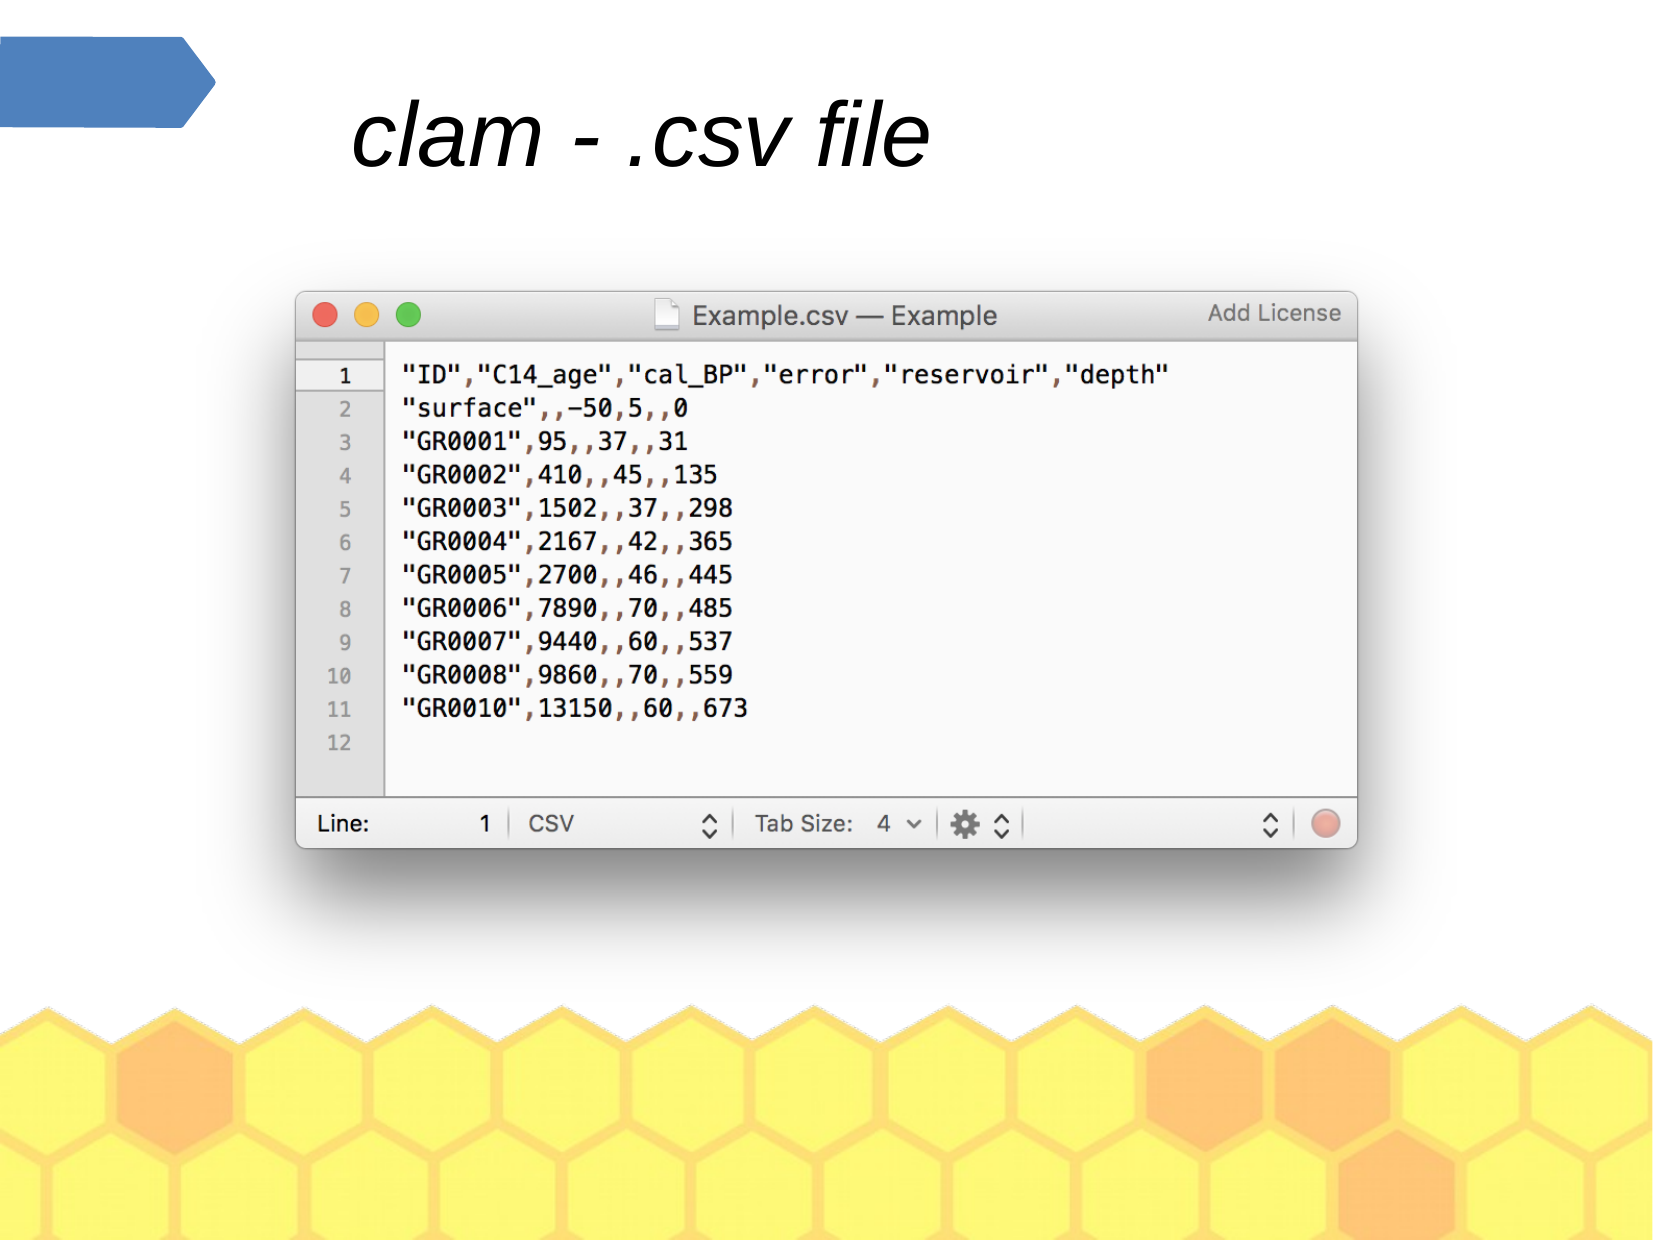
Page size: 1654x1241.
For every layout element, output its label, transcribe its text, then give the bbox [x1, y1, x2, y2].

picture [0, 225, 1653, 1240]
text_box clam - .csv file [351, 21, 1560, 253]
